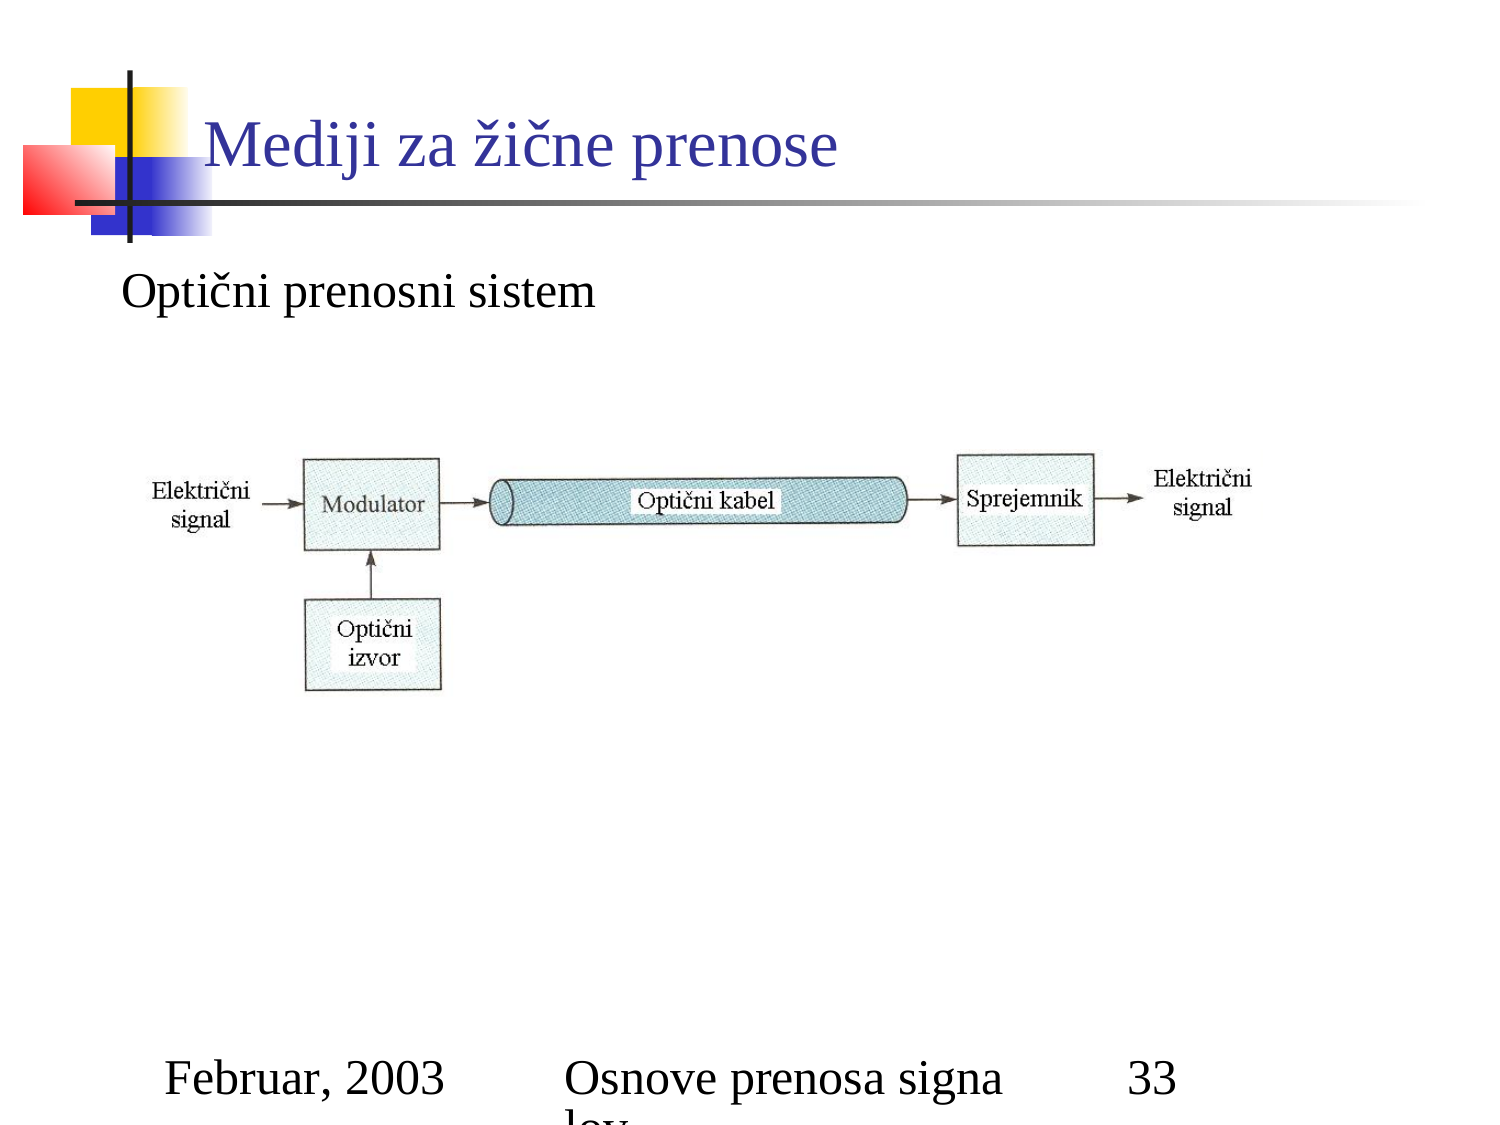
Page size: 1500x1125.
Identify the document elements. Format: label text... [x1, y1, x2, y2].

title Mediji za žične prenose [188, 92, 1468, 188]
list Optični prenosni sistem [50, 249, 1469, 351]
picture [137, 449, 1263, 700]
